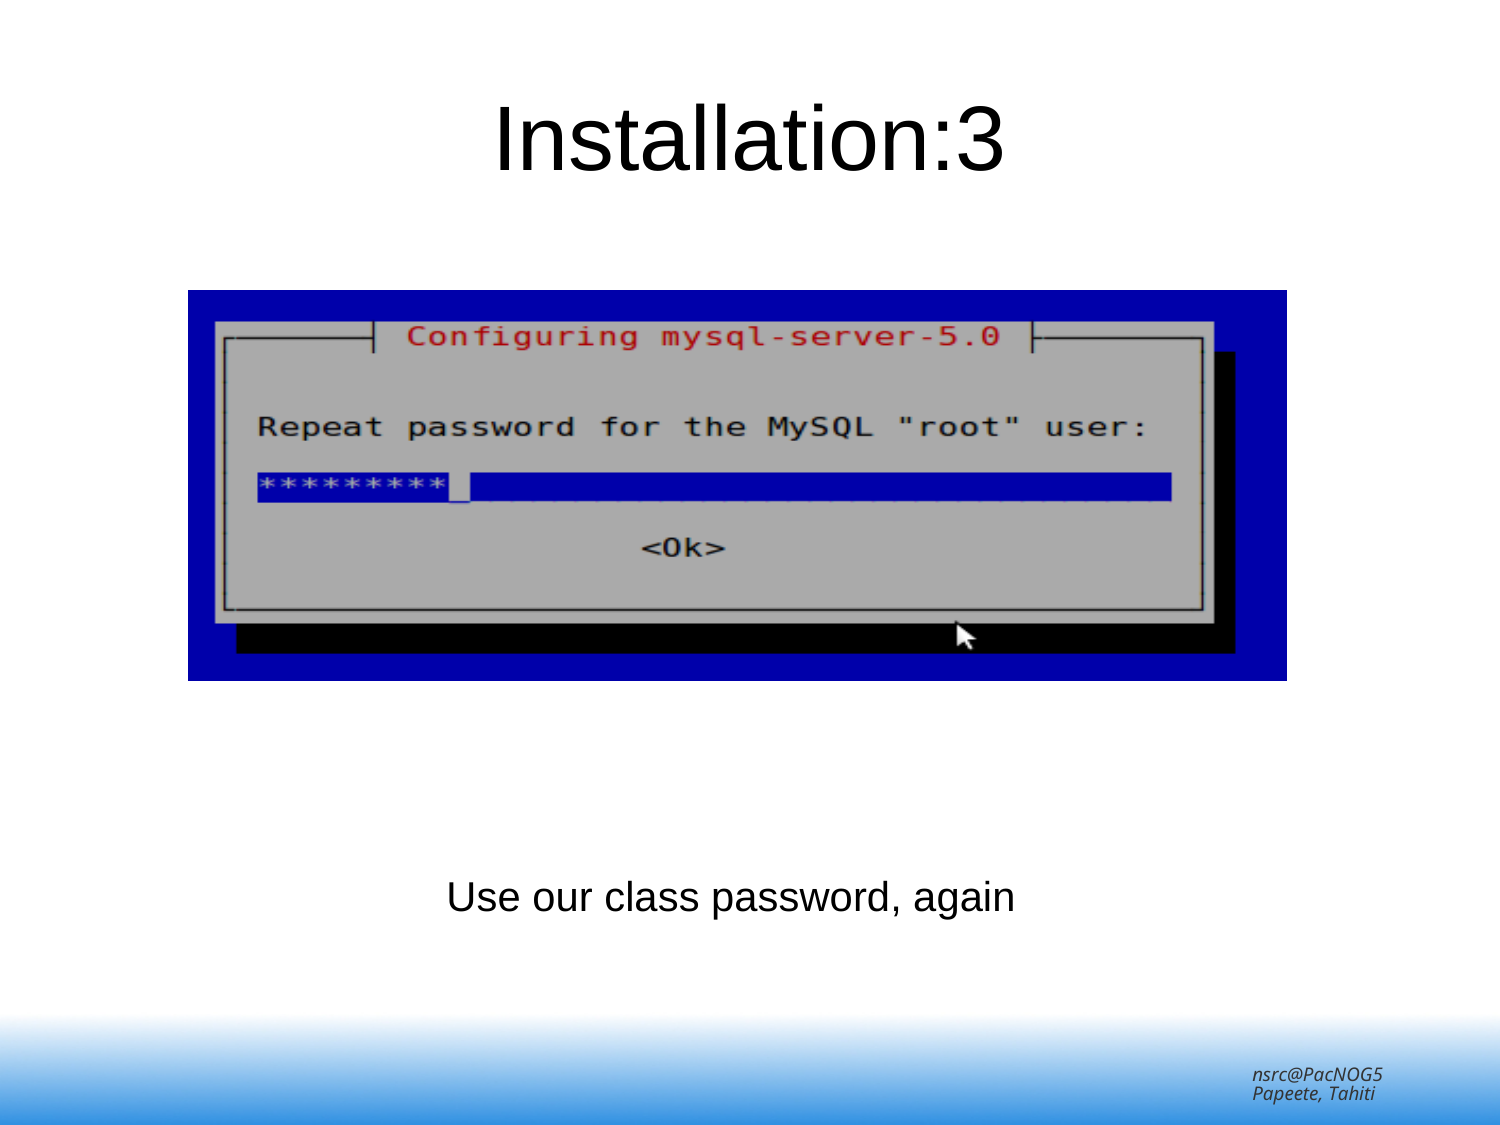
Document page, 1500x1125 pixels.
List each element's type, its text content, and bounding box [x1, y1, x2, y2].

picture [188, 290, 1287, 681]
text_box Use our class password, again [112, 862, 1351, 928]
title Installation:3 [75, 45, 1426, 233]
picture [0, 1012, 1500, 1125]
